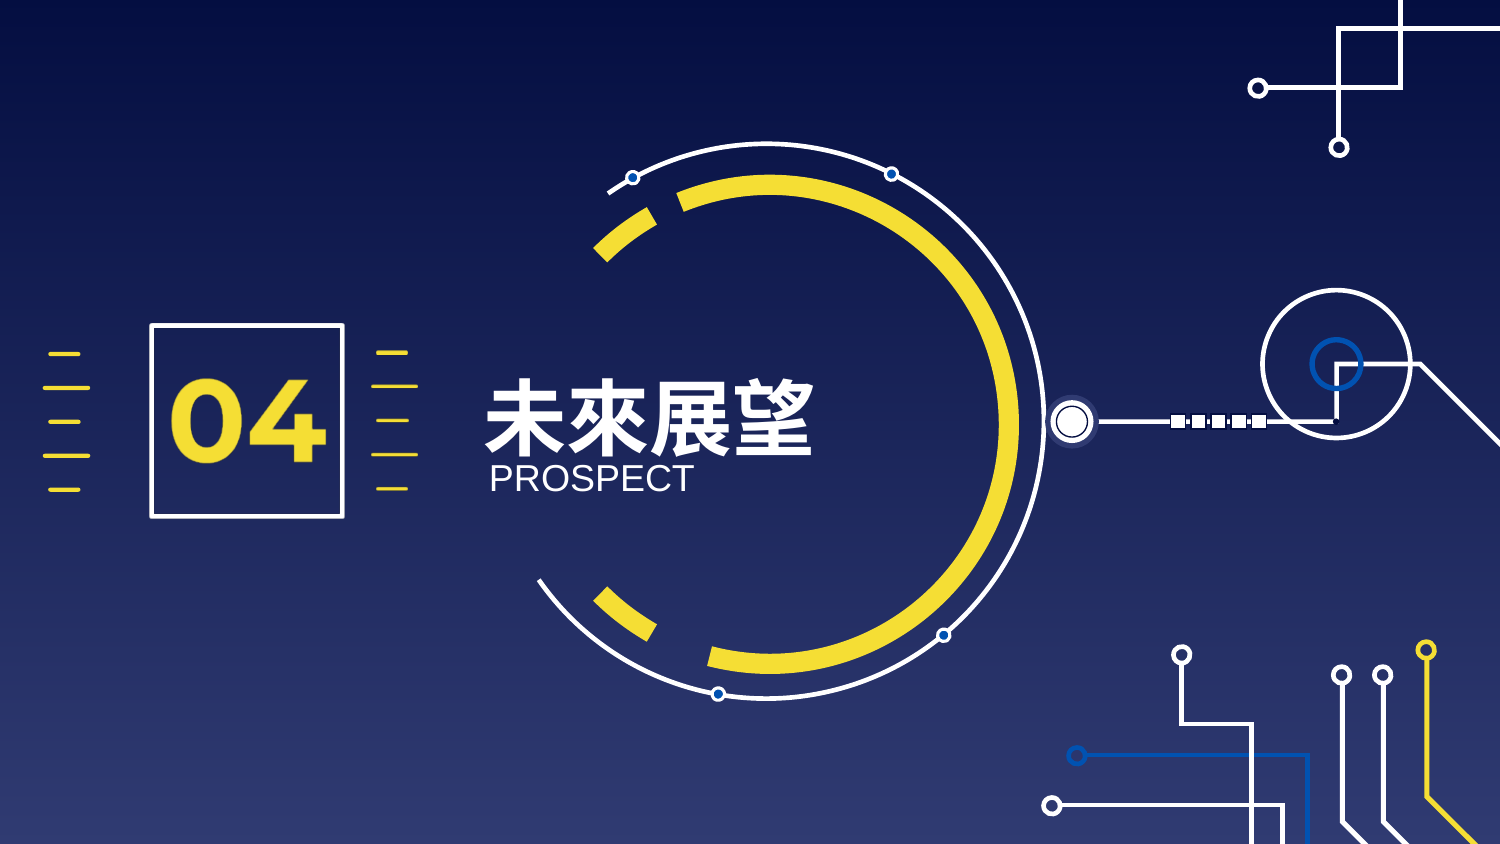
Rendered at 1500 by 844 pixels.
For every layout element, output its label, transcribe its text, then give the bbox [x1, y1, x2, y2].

text_box [712, 687, 725, 701]
text_box [937, 629, 950, 642]
text_box [1231, 413, 1247, 429]
text_box [1332, 418, 1340, 425]
text_box PROSPECT [473, 445, 1500, 507]
text_box 未來展望 [468, 351, 874, 430]
text_box [1045, 394, 1099, 445]
text_box [1170, 413, 1186, 429]
text_box [1210, 413, 1227, 429]
picture [96, 315, 418, 562]
text_box [885, 167, 898, 181]
text_box [626, 171, 639, 184]
text_box [1190, 413, 1206, 429]
text_box [1251, 413, 1267, 429]
